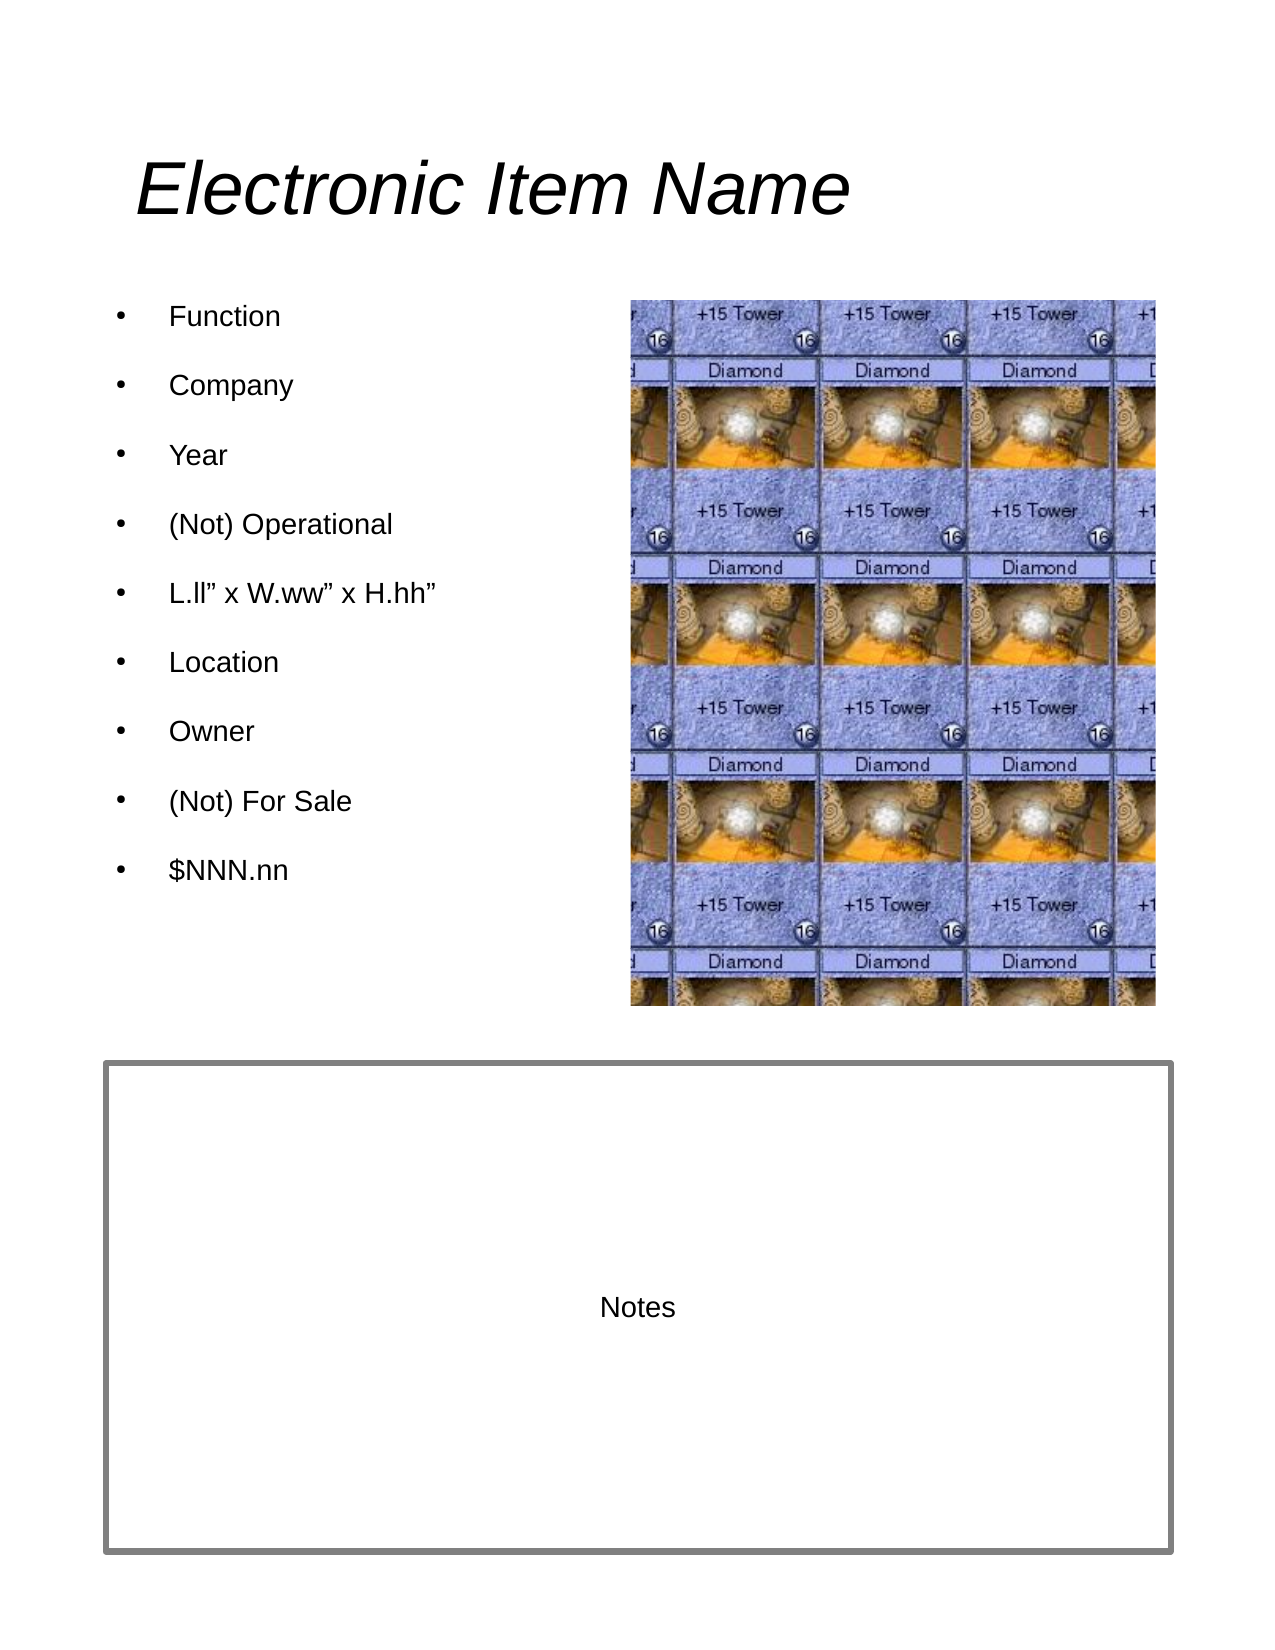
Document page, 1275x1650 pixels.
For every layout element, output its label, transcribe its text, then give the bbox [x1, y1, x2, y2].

list Notes [105, 1063, 1171, 1552]
title Electronic Item Name [60, 60, 1102, 317]
list [630, 300, 1156, 1006]
list Function Company Year (Not) Operational L.ll” x W.ww” x H.hh” Location Owner (Not) For Sale $NNN.nn [60, 300, 601, 1064]
